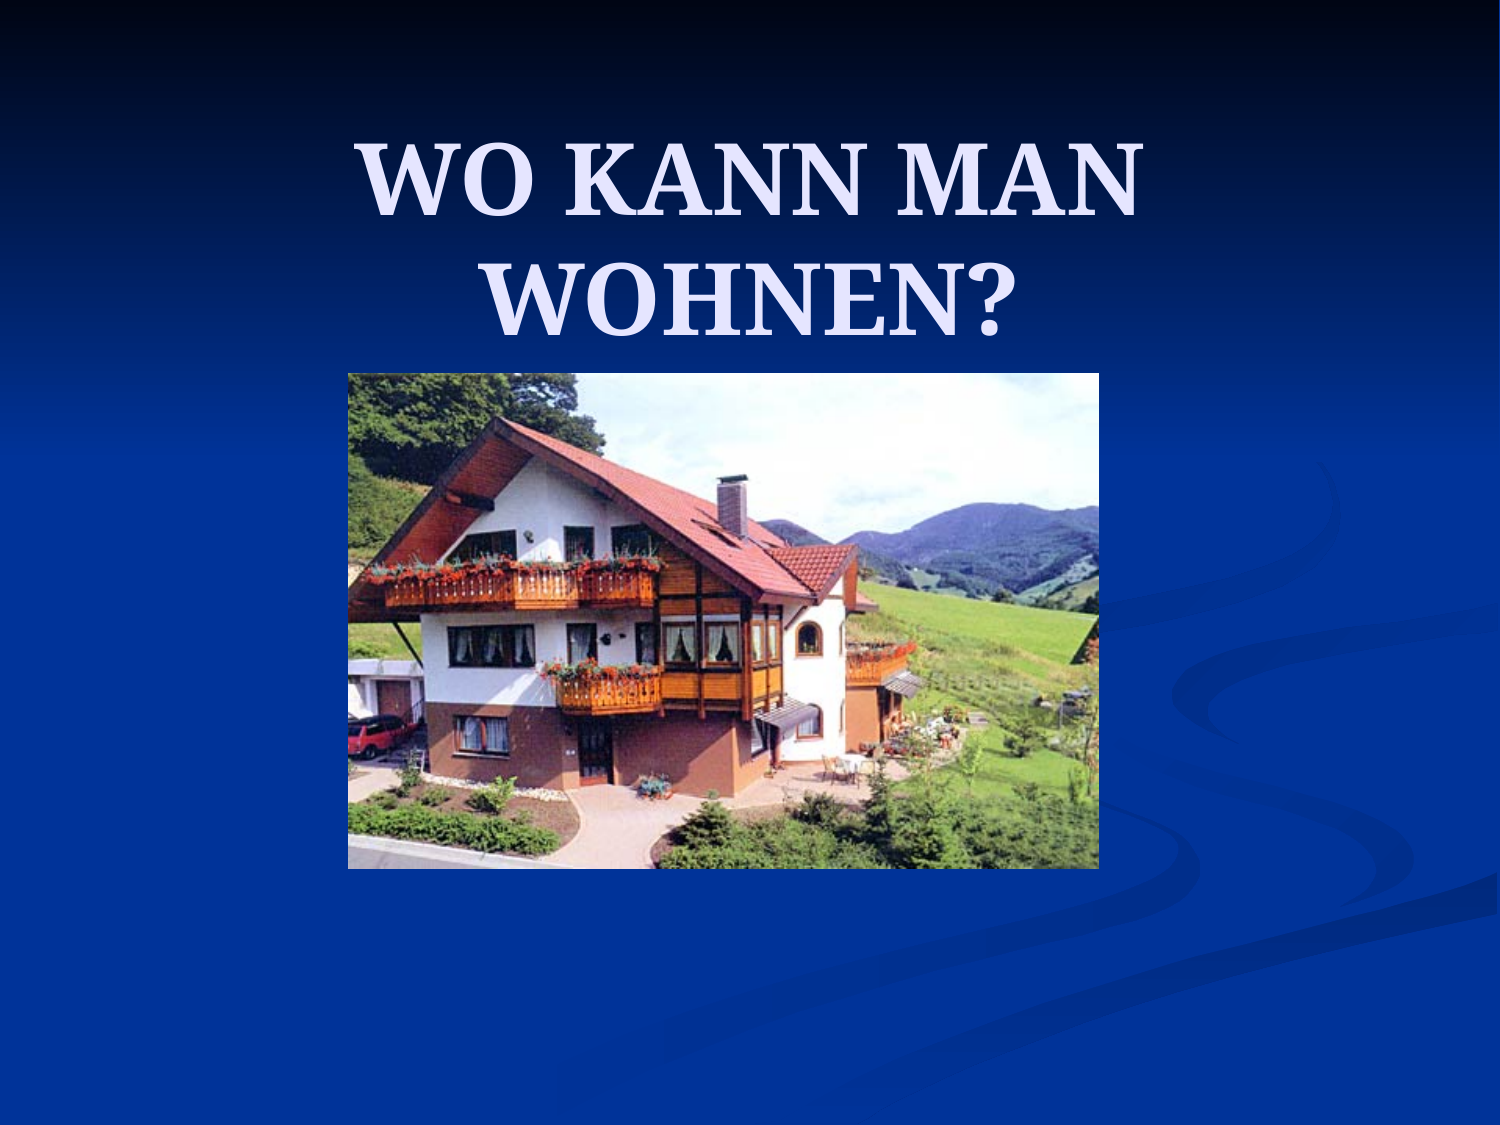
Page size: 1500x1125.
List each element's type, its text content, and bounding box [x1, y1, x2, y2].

title WO KANN MAN WOHNEN? [112, 78, 1388, 394]
picture [348, 373, 1099, 869]
